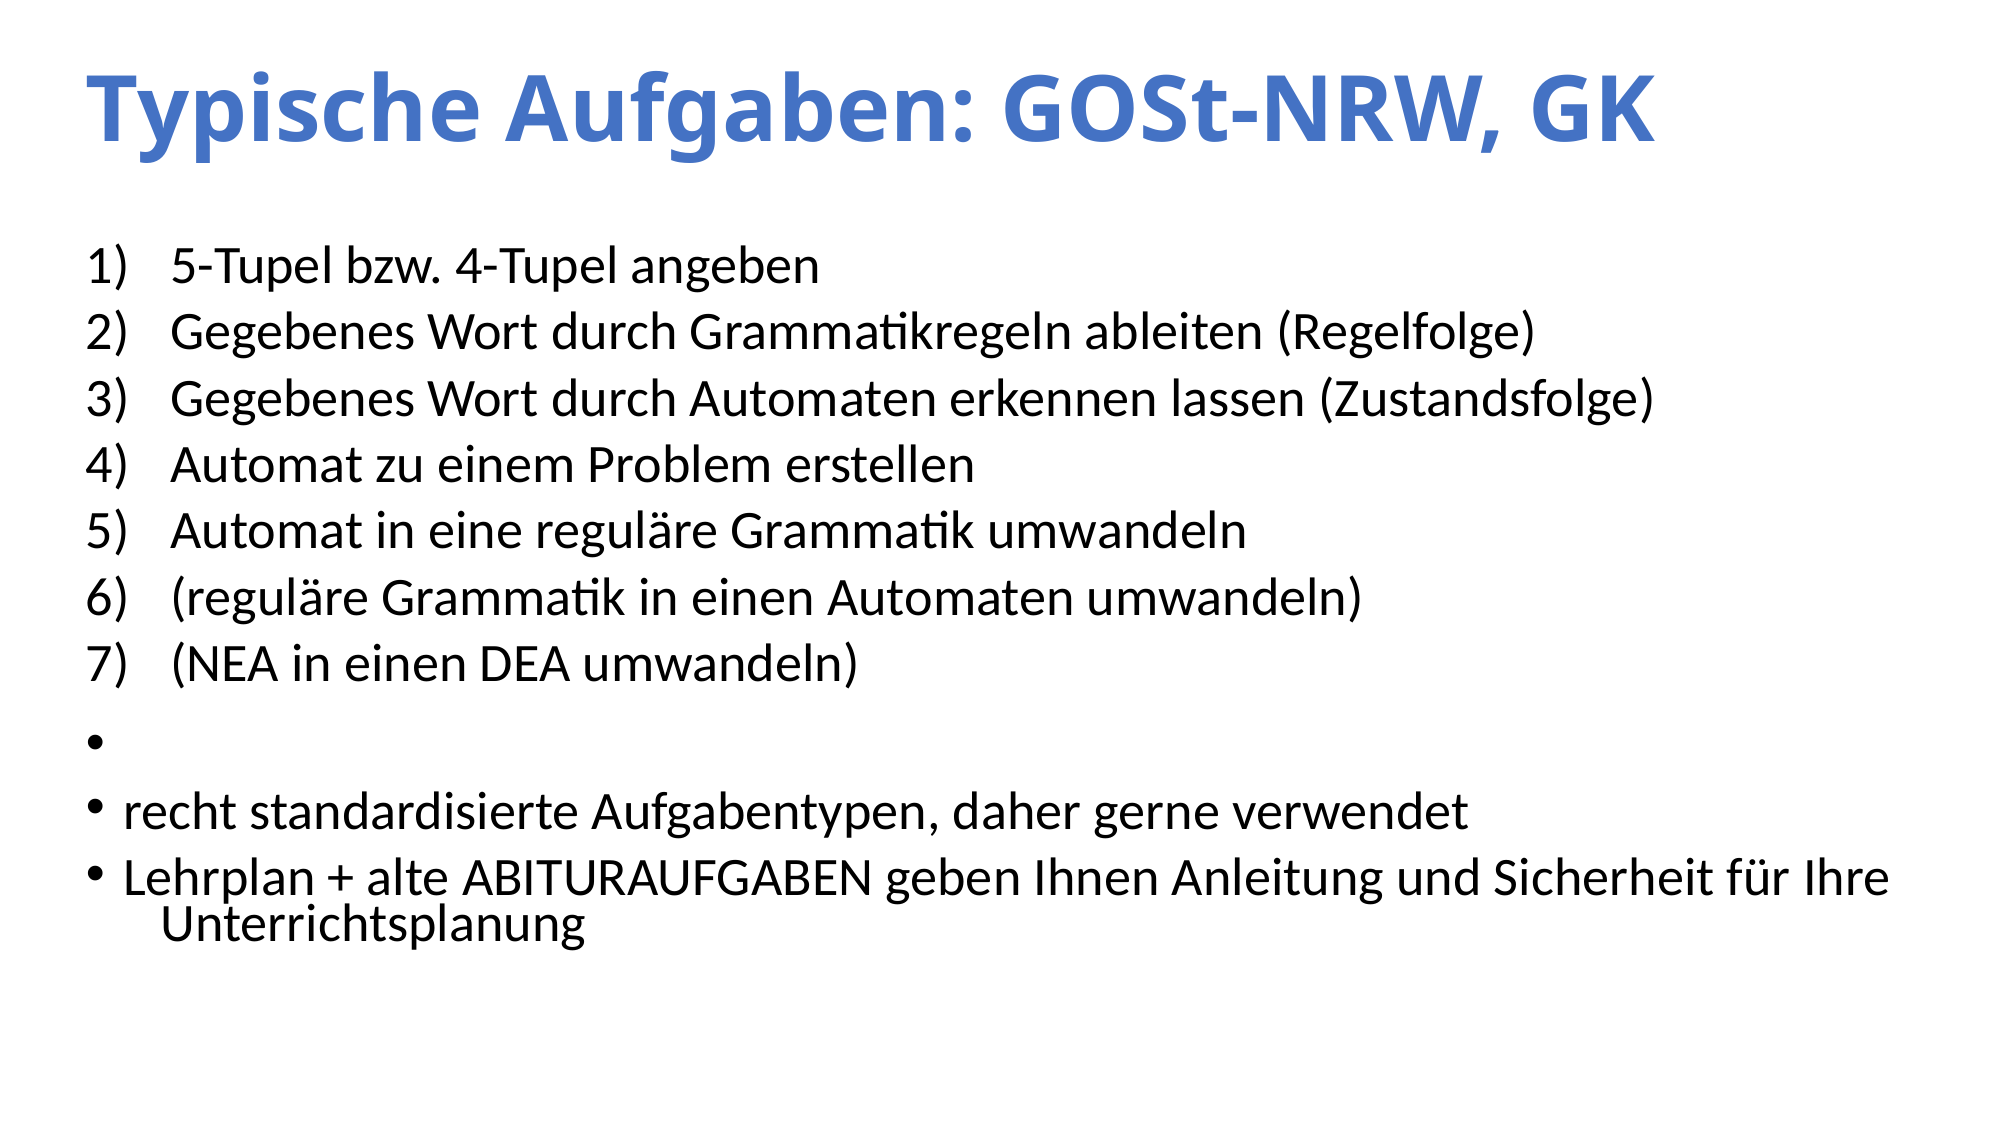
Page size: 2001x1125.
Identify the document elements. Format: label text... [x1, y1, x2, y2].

list 5-Tupel bzw. 4-Tupel angeben Gegebenes Wort durch Grammatikregeln ableiten (Regelfolge) Gegebenes Wort durch Automaten erkennen lassen (Zustandsfolge) Automat zu einem Problem erstellen Automat in eine reguläre Grammatik umwandeln (reguläre Grammatik in einen Automaten umwandeln) (NEA in einen DEA umwandeln) recht standardisierte Aufgabentypen, daher gerne verwendet Lehrplan + alte ABITURAUFGABEN geben Ihnen Anleitung und Sicherheit für Ihre Unterrichtsplanung [70, 239, 1985, 997]
title Typische Aufgaben: GOSt-NRW, GK [70, 0, 1985, 225]
